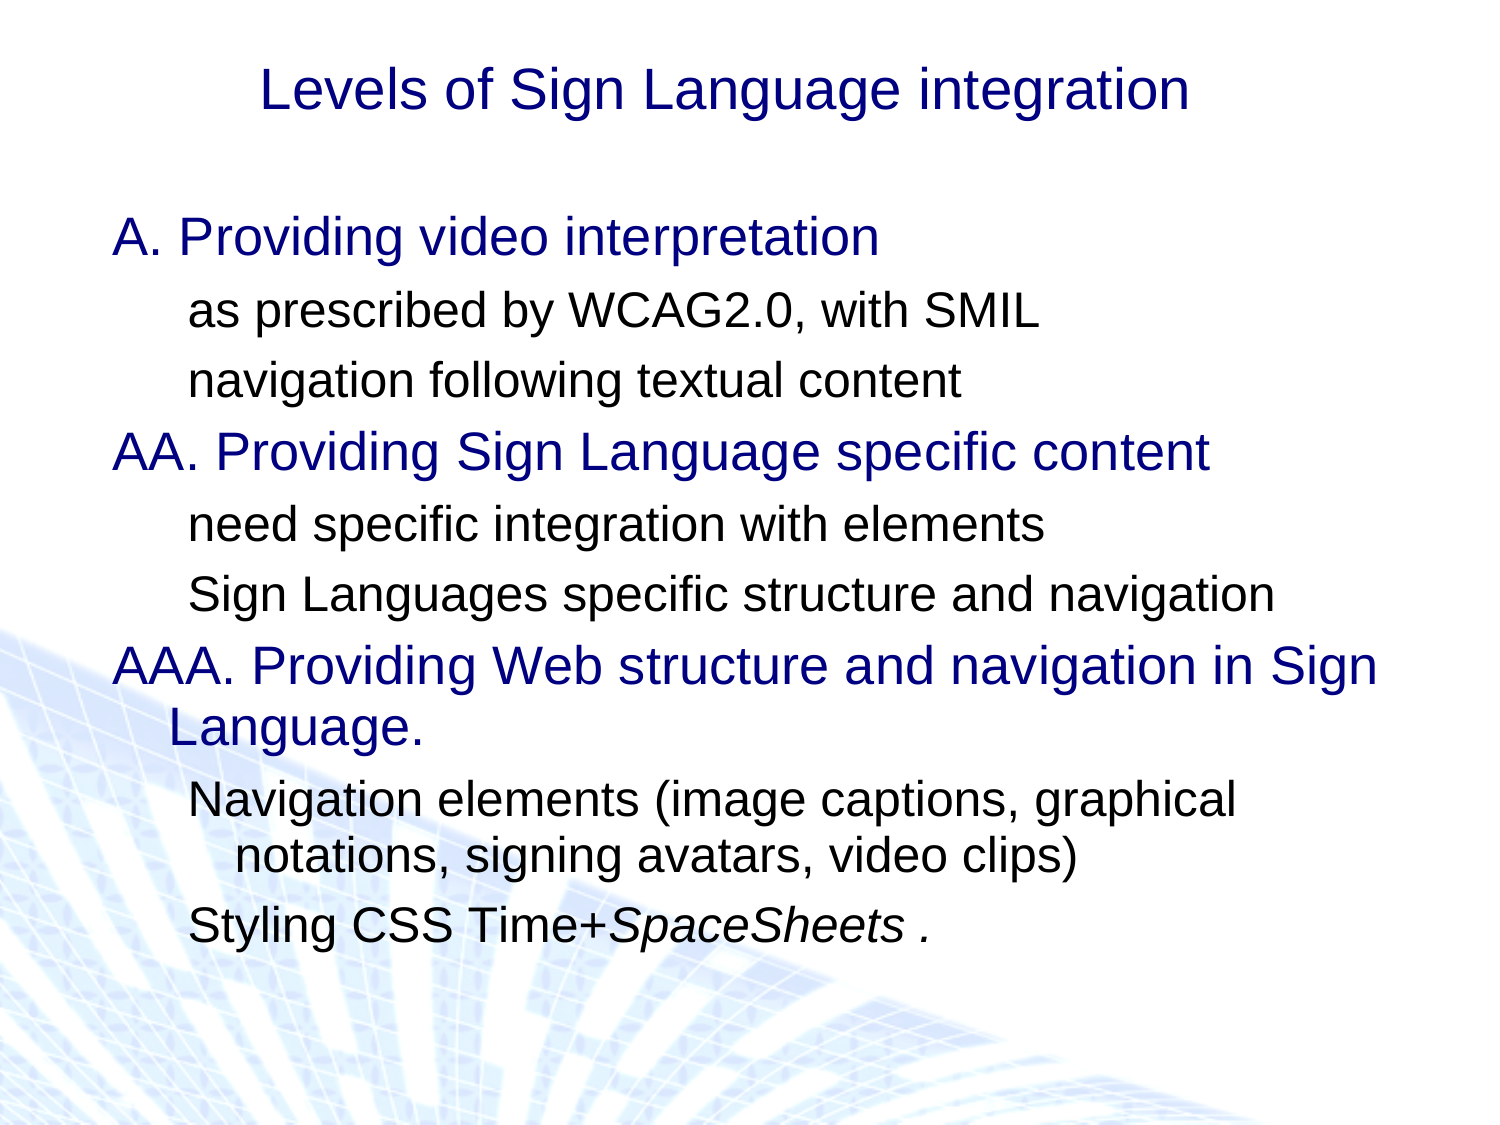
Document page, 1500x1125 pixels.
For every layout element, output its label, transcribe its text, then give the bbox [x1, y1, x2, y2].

list A. Providing video interpretation as prescribed by WCAG2.0, with SMIL navigation following textual content AA. Providing Sign Language specific content need specific integration with elements Sign Languages specific structure and navigation AAA. Providing Web structure and navigation in Sign Language. Navigation elements (image captions, graphical notations, signing avatars, video clips) Styling CSS Time+SpaceSheets . [112, 206, 1388, 990]
title Levels of Sign Language integration [88, 8, 1364, 170]
picture [0, 600, 1306, 1125]
